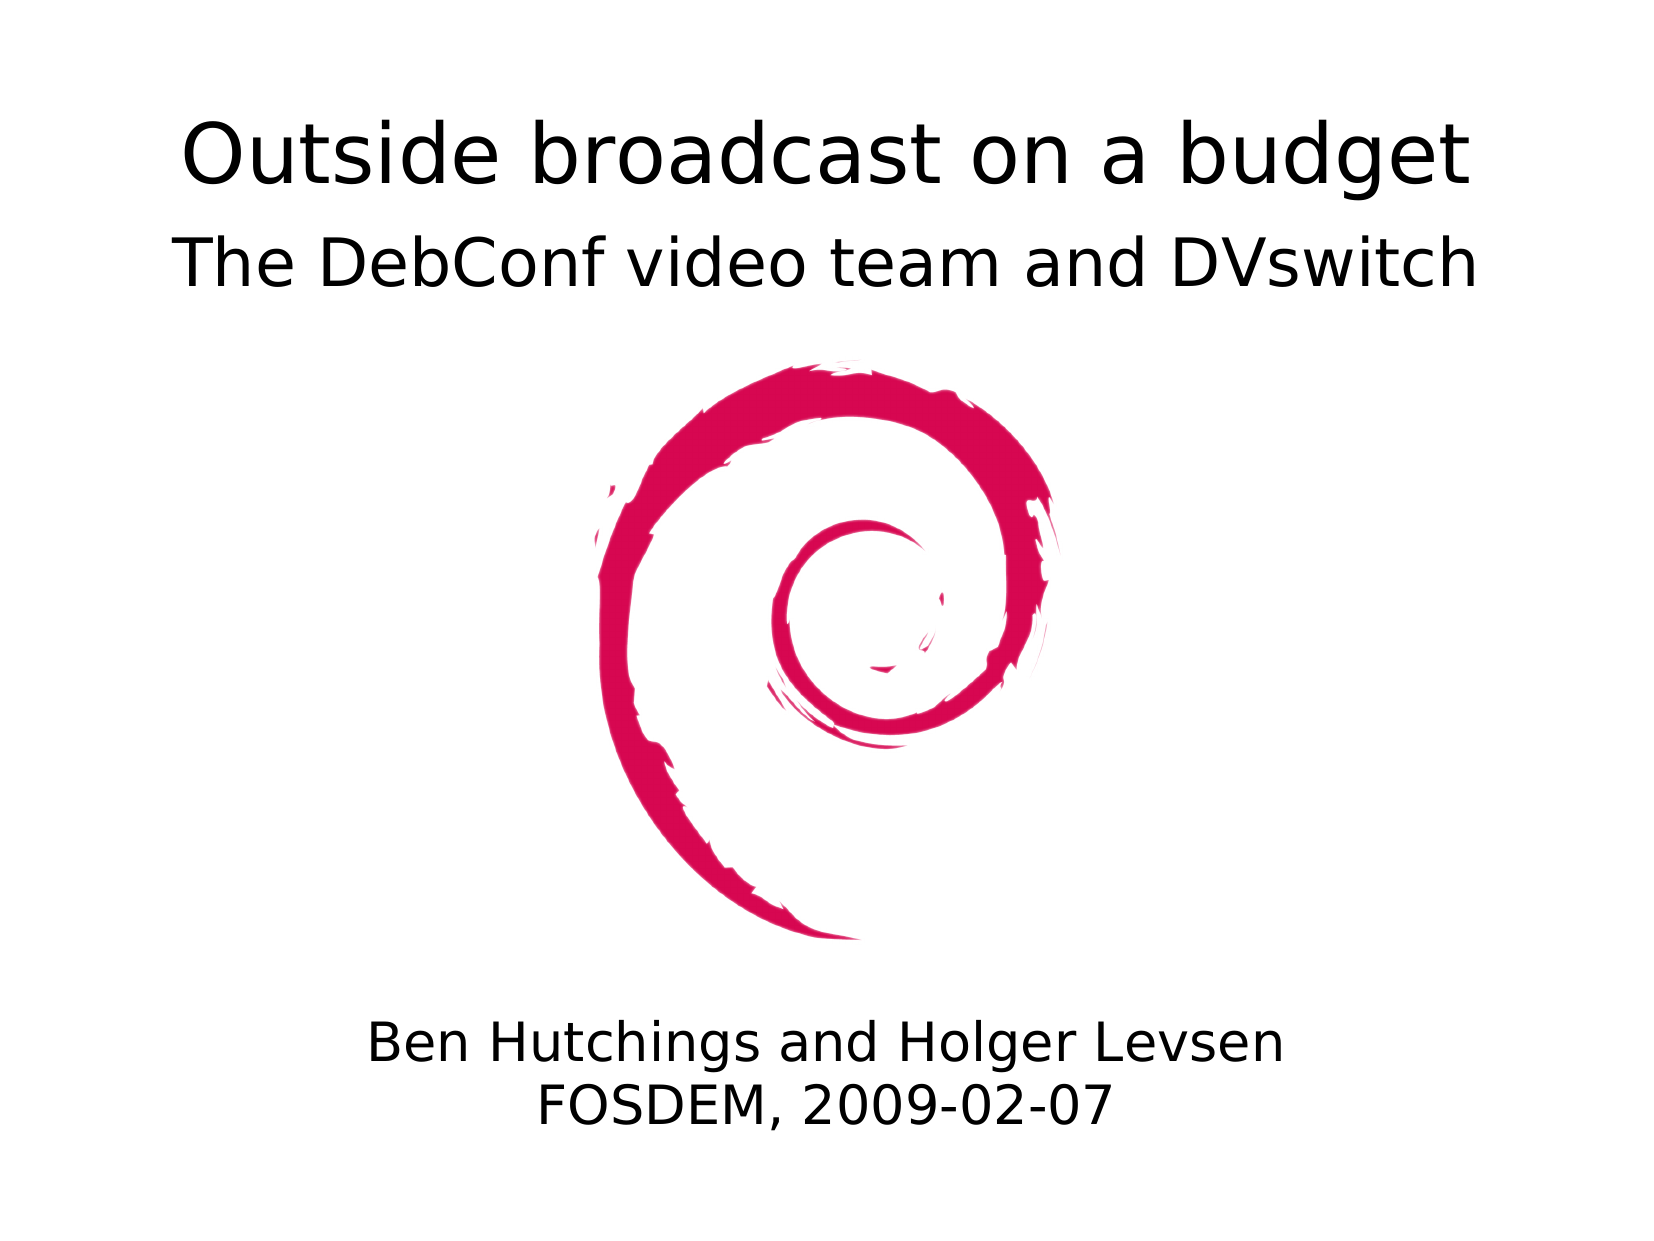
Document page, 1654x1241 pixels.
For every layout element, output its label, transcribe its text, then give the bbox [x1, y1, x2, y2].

text_box Ben Hutchings and Holger Levsen FOSDEM, 2009-02-07 [351, 1003, 1302, 1145]
picture [590, 356, 1063, 945]
text_box The DebConf video team and DVswitch [125, 217, 1529, 355]
text_box Outside broadcast on a budget [125, 99, 1529, 217]
